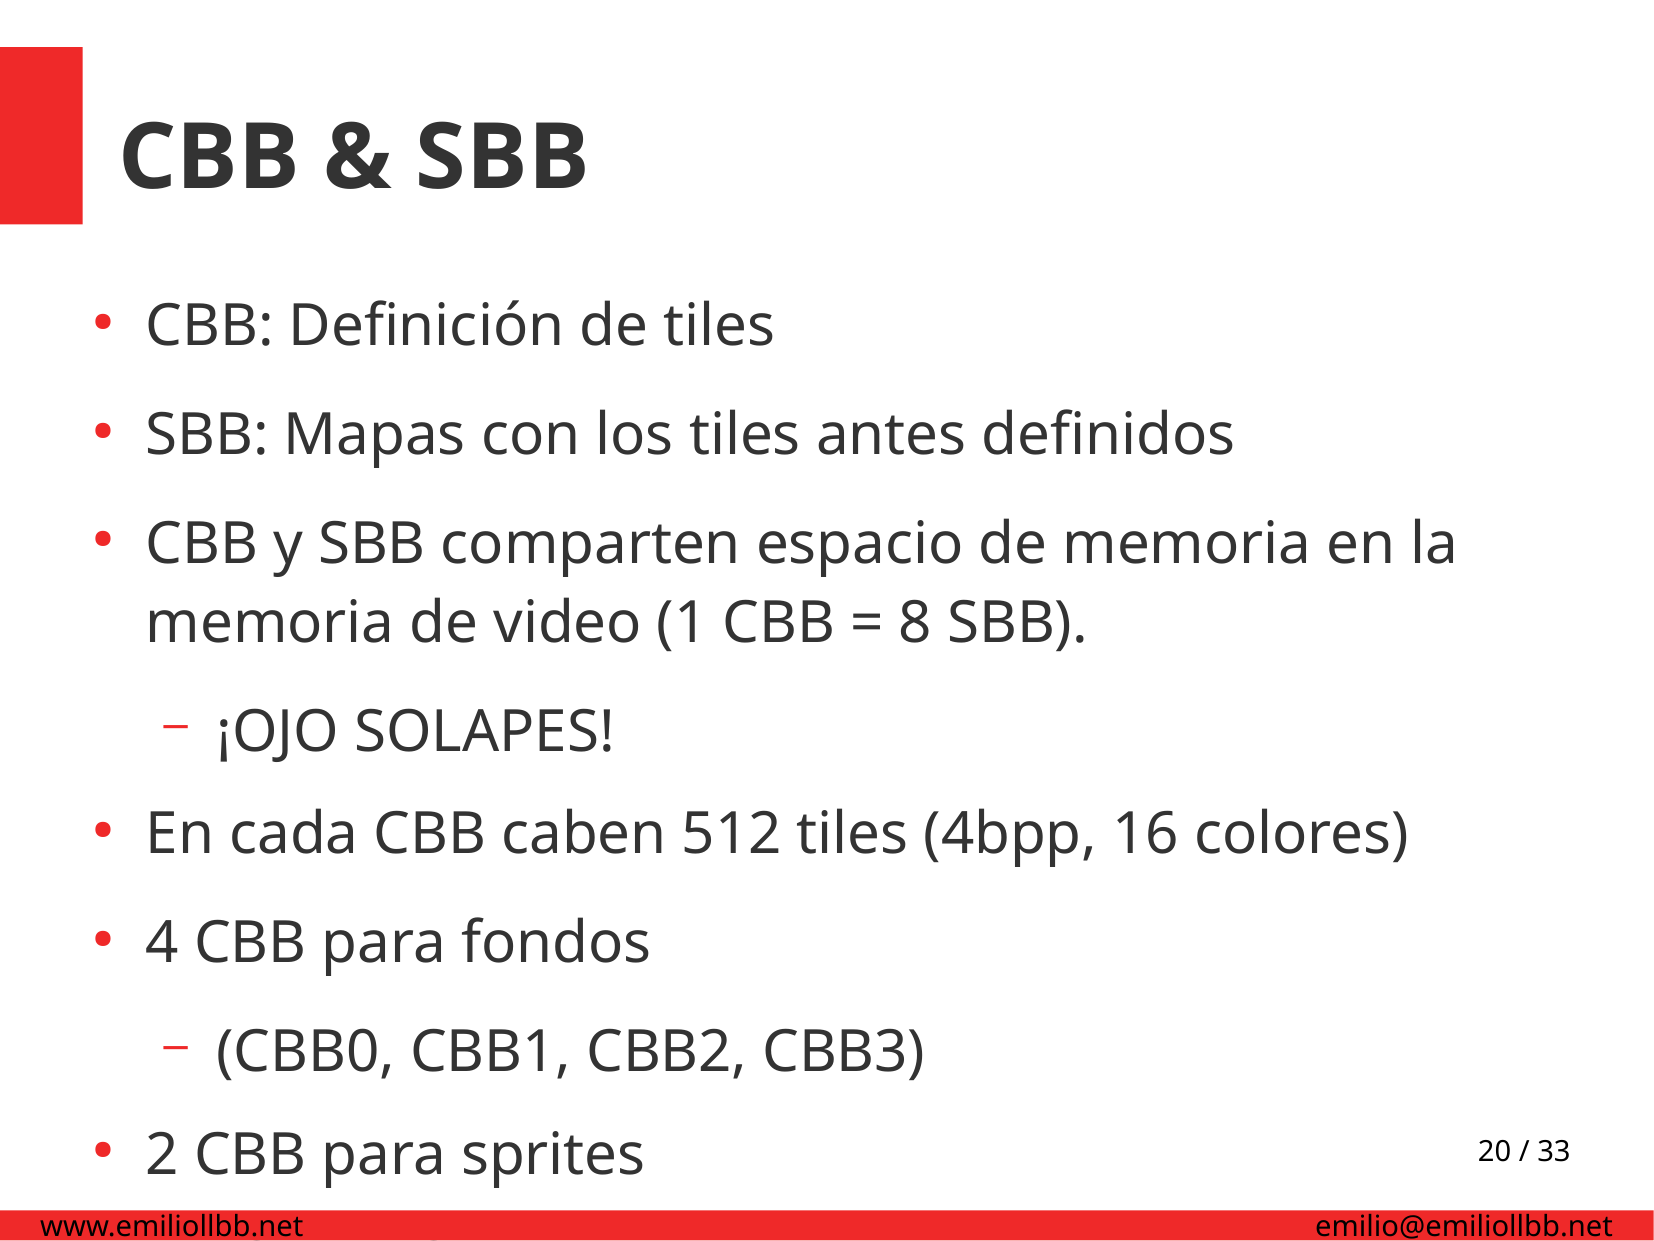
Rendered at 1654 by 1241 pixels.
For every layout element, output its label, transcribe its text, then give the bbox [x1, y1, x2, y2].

list CBB: Definición de tiles SBB: Mapas con los tiles antes definidos CBB y SBB comparten espacio de memoria en la memoria de video (1 CBB = 8 SBB). ¡OJO SOLAPES! En cada CBB caben 512 tiles (4bpp, 16 colores) 4 CBB para fondos (CBB0, CBB1, CBB2, CBB3) 2 CBB para sprites (CBB4, CBB5) [75, 283, 1591, 1003]
title CBB & SBB [118, 49, 1571, 257]
